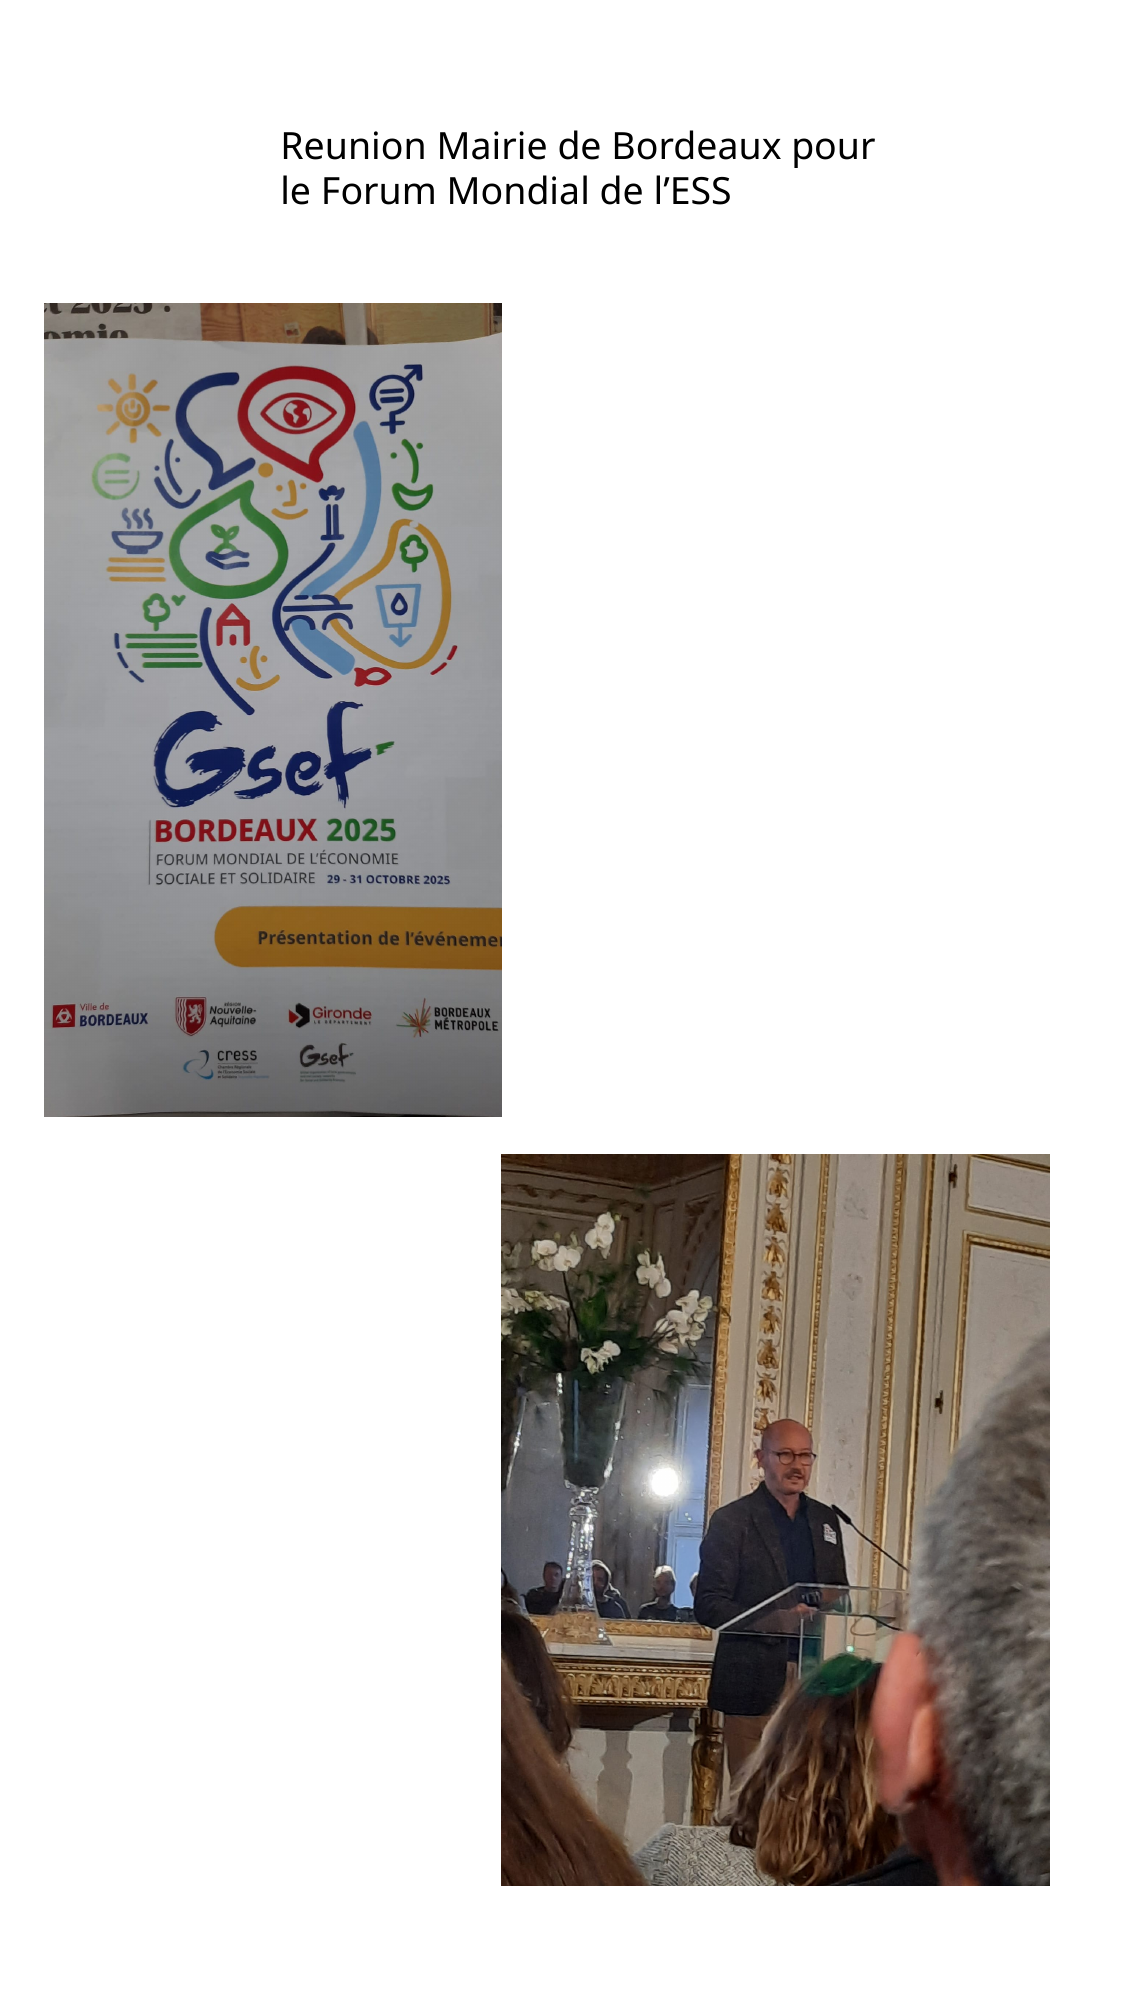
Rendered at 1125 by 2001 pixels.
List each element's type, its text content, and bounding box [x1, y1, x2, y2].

text_box Reunion Mairie de Bordeaux pour le Forum Mondial de l’ESS [265, 114, 929, 221]
picture [501, 1154, 1050, 1886]
picture [44, 303, 502, 1117]
